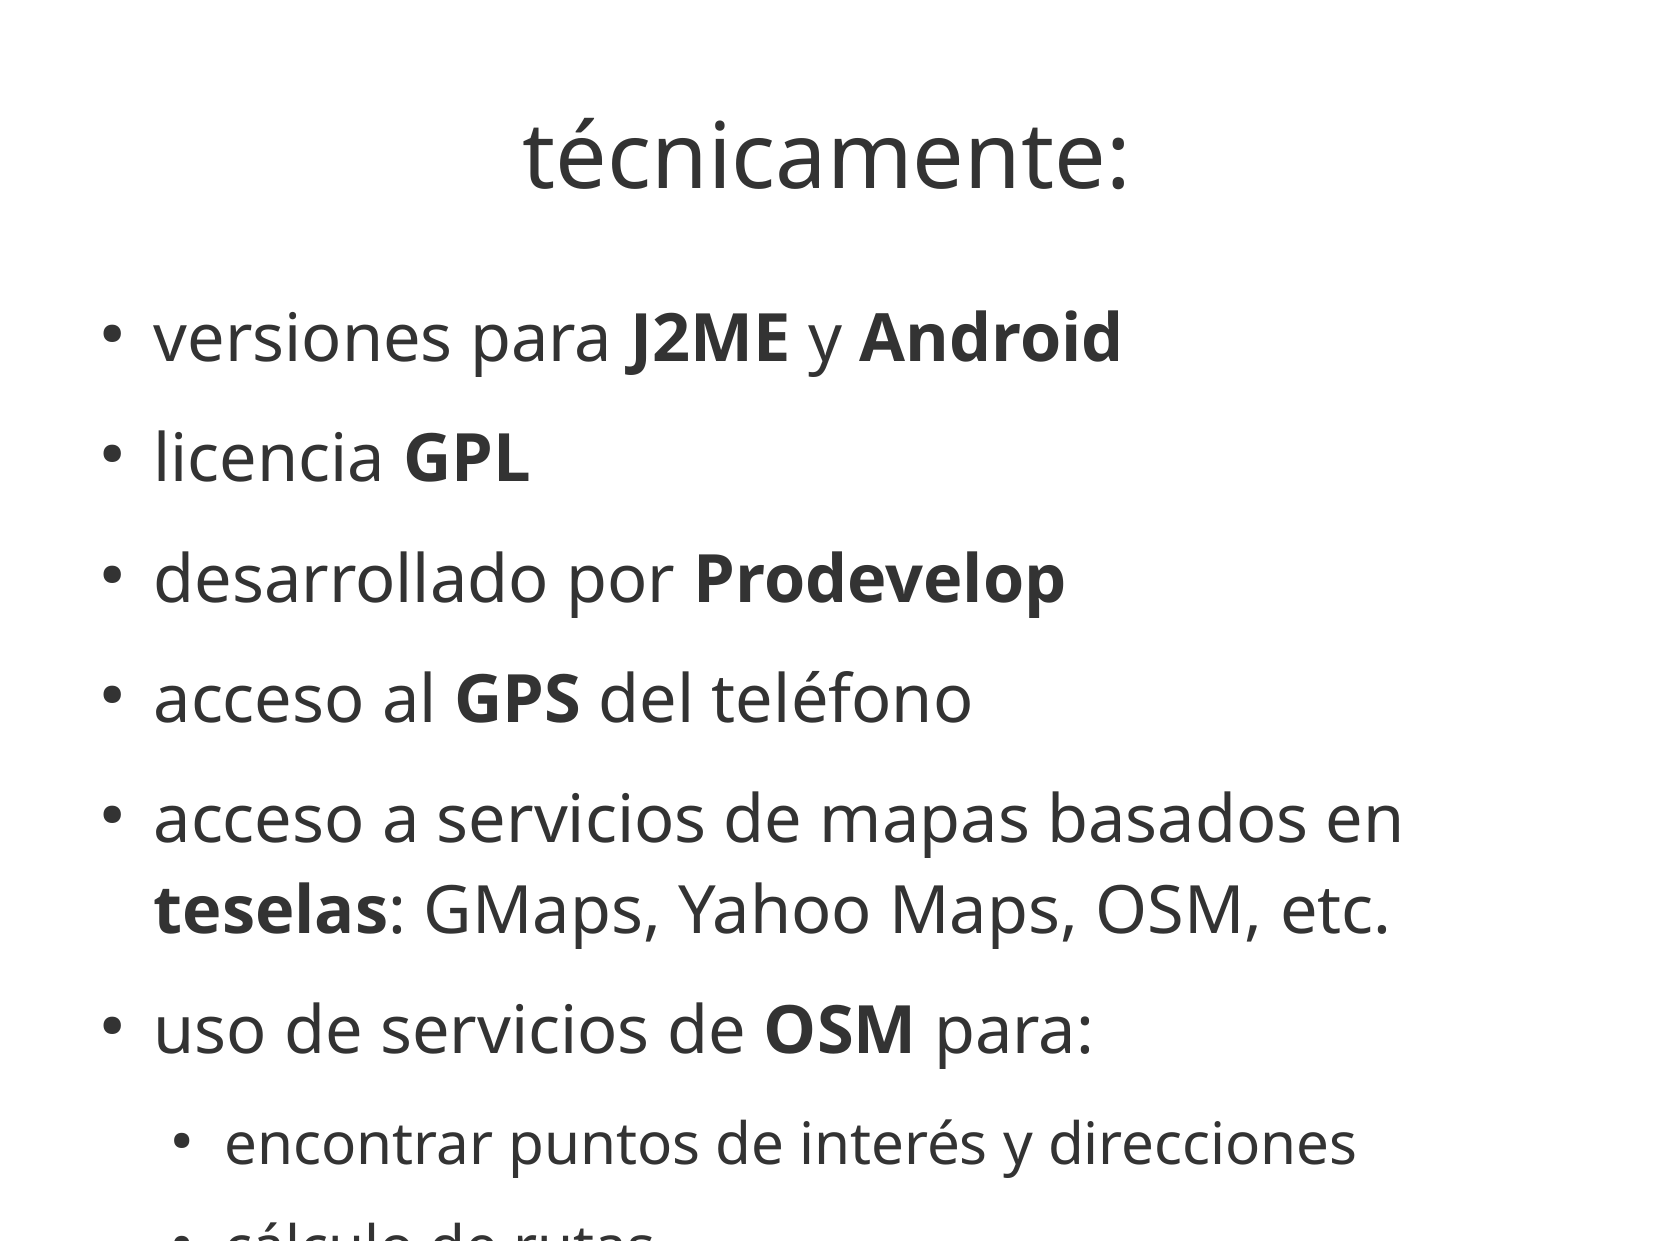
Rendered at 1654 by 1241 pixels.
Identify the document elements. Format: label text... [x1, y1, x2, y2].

list versiones para J2ME y Android licencia GPL desarrollado por Prodevelop acceso al GPS del teléfono acceso a servicios de mapas basados en teselas: GMaps, Yahoo Maps, OSM, etc. uso de servicios de OSM para: encontrar puntos de interés y direcciones cálculo de rutas [82, 290, 1571, 1109]
title técnicamente: [82, 49, 1571, 257]
